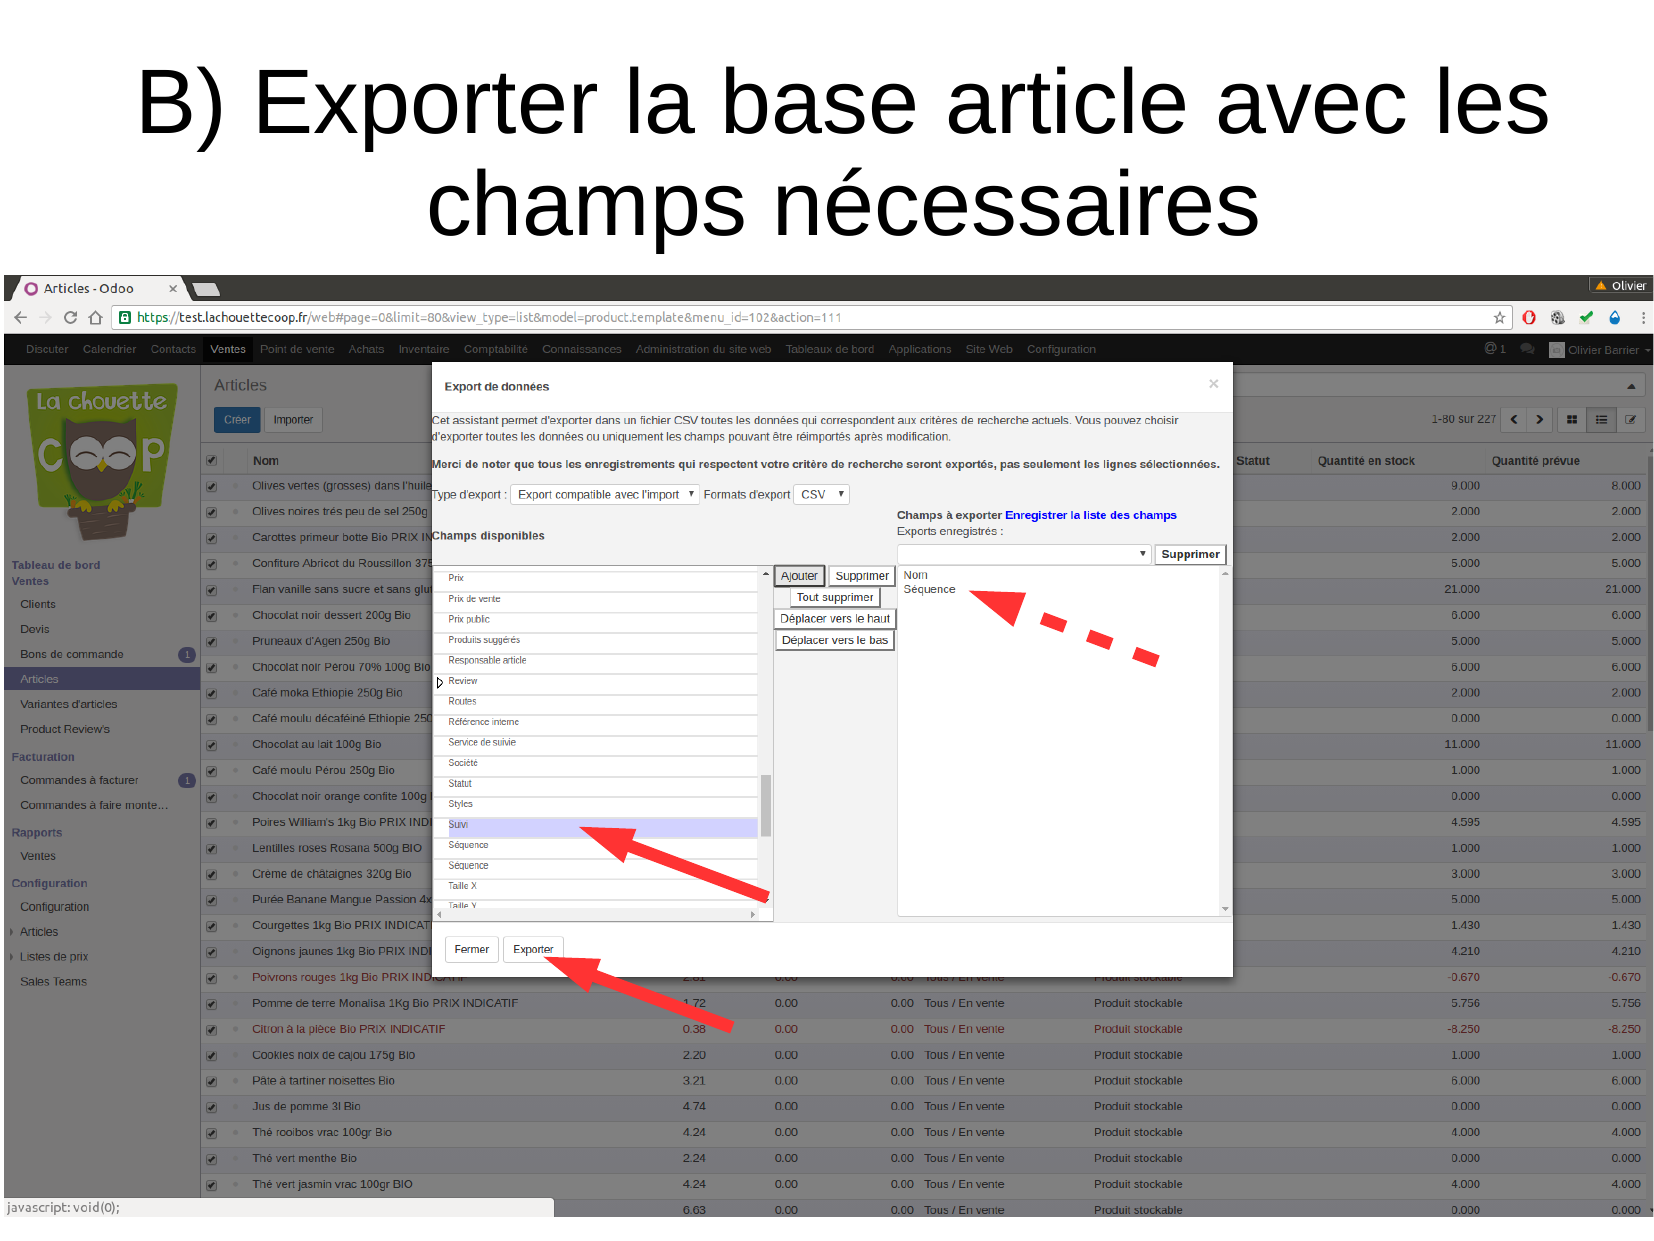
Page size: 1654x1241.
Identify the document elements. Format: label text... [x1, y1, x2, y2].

picture [4, 275, 1654, 1217]
title B) Exporter la base article avec les champs nécessaires [82, 49, 1571, 257]
